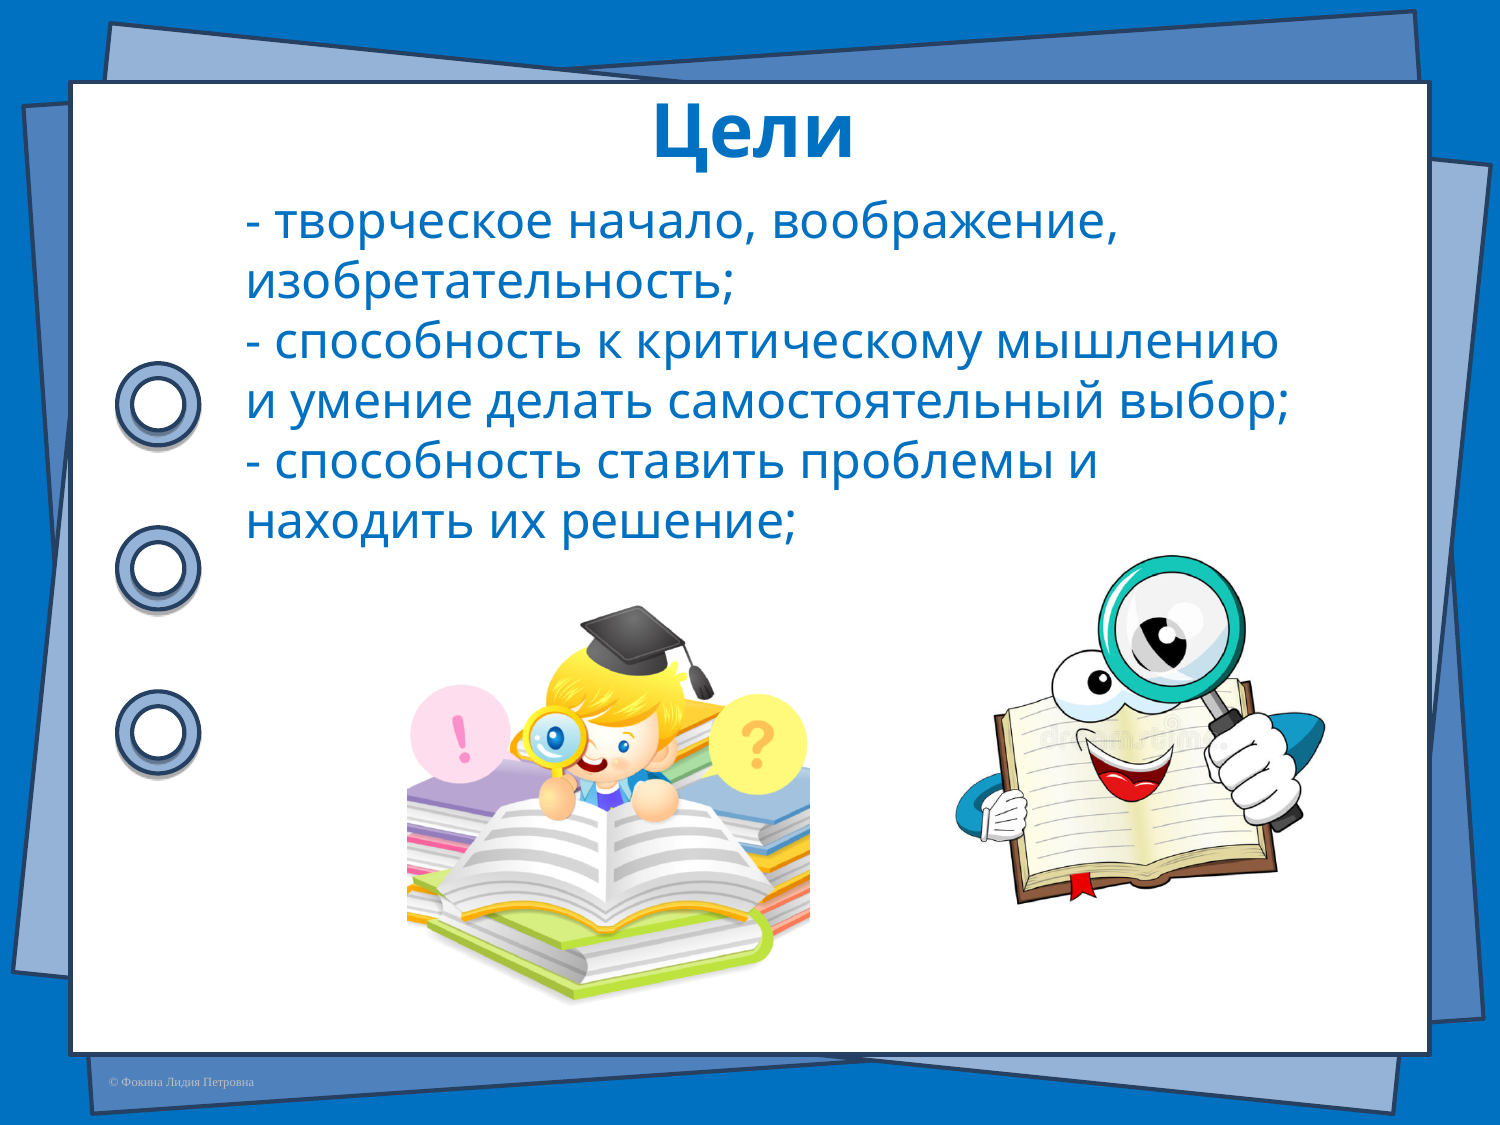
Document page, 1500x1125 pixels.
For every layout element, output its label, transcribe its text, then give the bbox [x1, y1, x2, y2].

picture [892, 550, 1375, 913]
text_box - творческое начало, воображение, изобретательность; - способность к критическому мышлению и умение делать самостоятельный выбор; - способность ставить проблемы и находить их решение; [230, 181, 1329, 616]
text_box Цели [636, 75, 871, 180]
picture [407, 604, 810, 1007]
